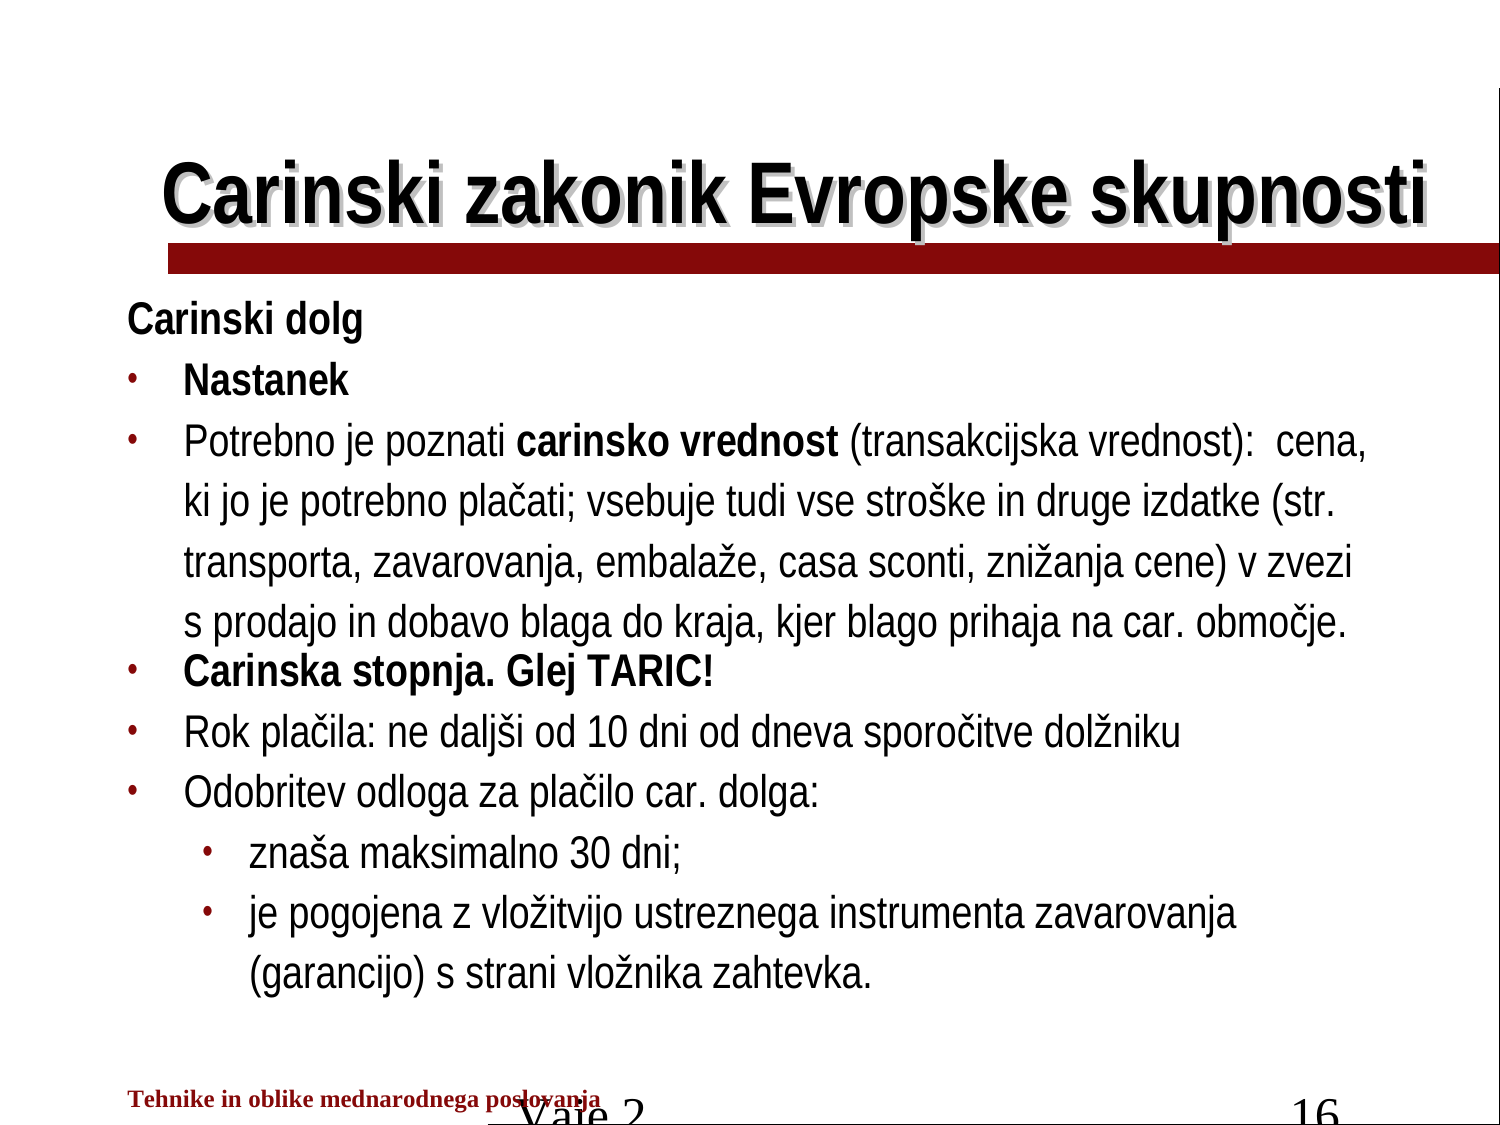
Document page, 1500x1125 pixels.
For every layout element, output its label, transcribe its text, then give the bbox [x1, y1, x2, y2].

title Carinski zakonik Evropske skupnosti [120, 113, 1471, 264]
list Carinski dolg Nastanek Potrebno je poznati carinsko vrednost (transakcijska vrednost): cena, ki jo je potrebno plačati; vsebuje tudi vse stroške in druge izdatke (str. transporta, zavarovanja, embalaže, casa sconti, znižanja cene) v zvezi s prodajo in dobavo blaga do kraja, kjer blago prihaja na car. območje. Carinska stopnja. Glej TARIC! Rok plačila: ne daljši od 10 dni od dneva sporočitve dolžniku Odobritev odloga za plačilo car. dolga: znaša maksimalno 30 dni; je pogojena z vložitvijo ustreznega instrumenta zavarovanja (garancijo) s strani vložnika zahtevka. [112, 287, 1388, 1007]
